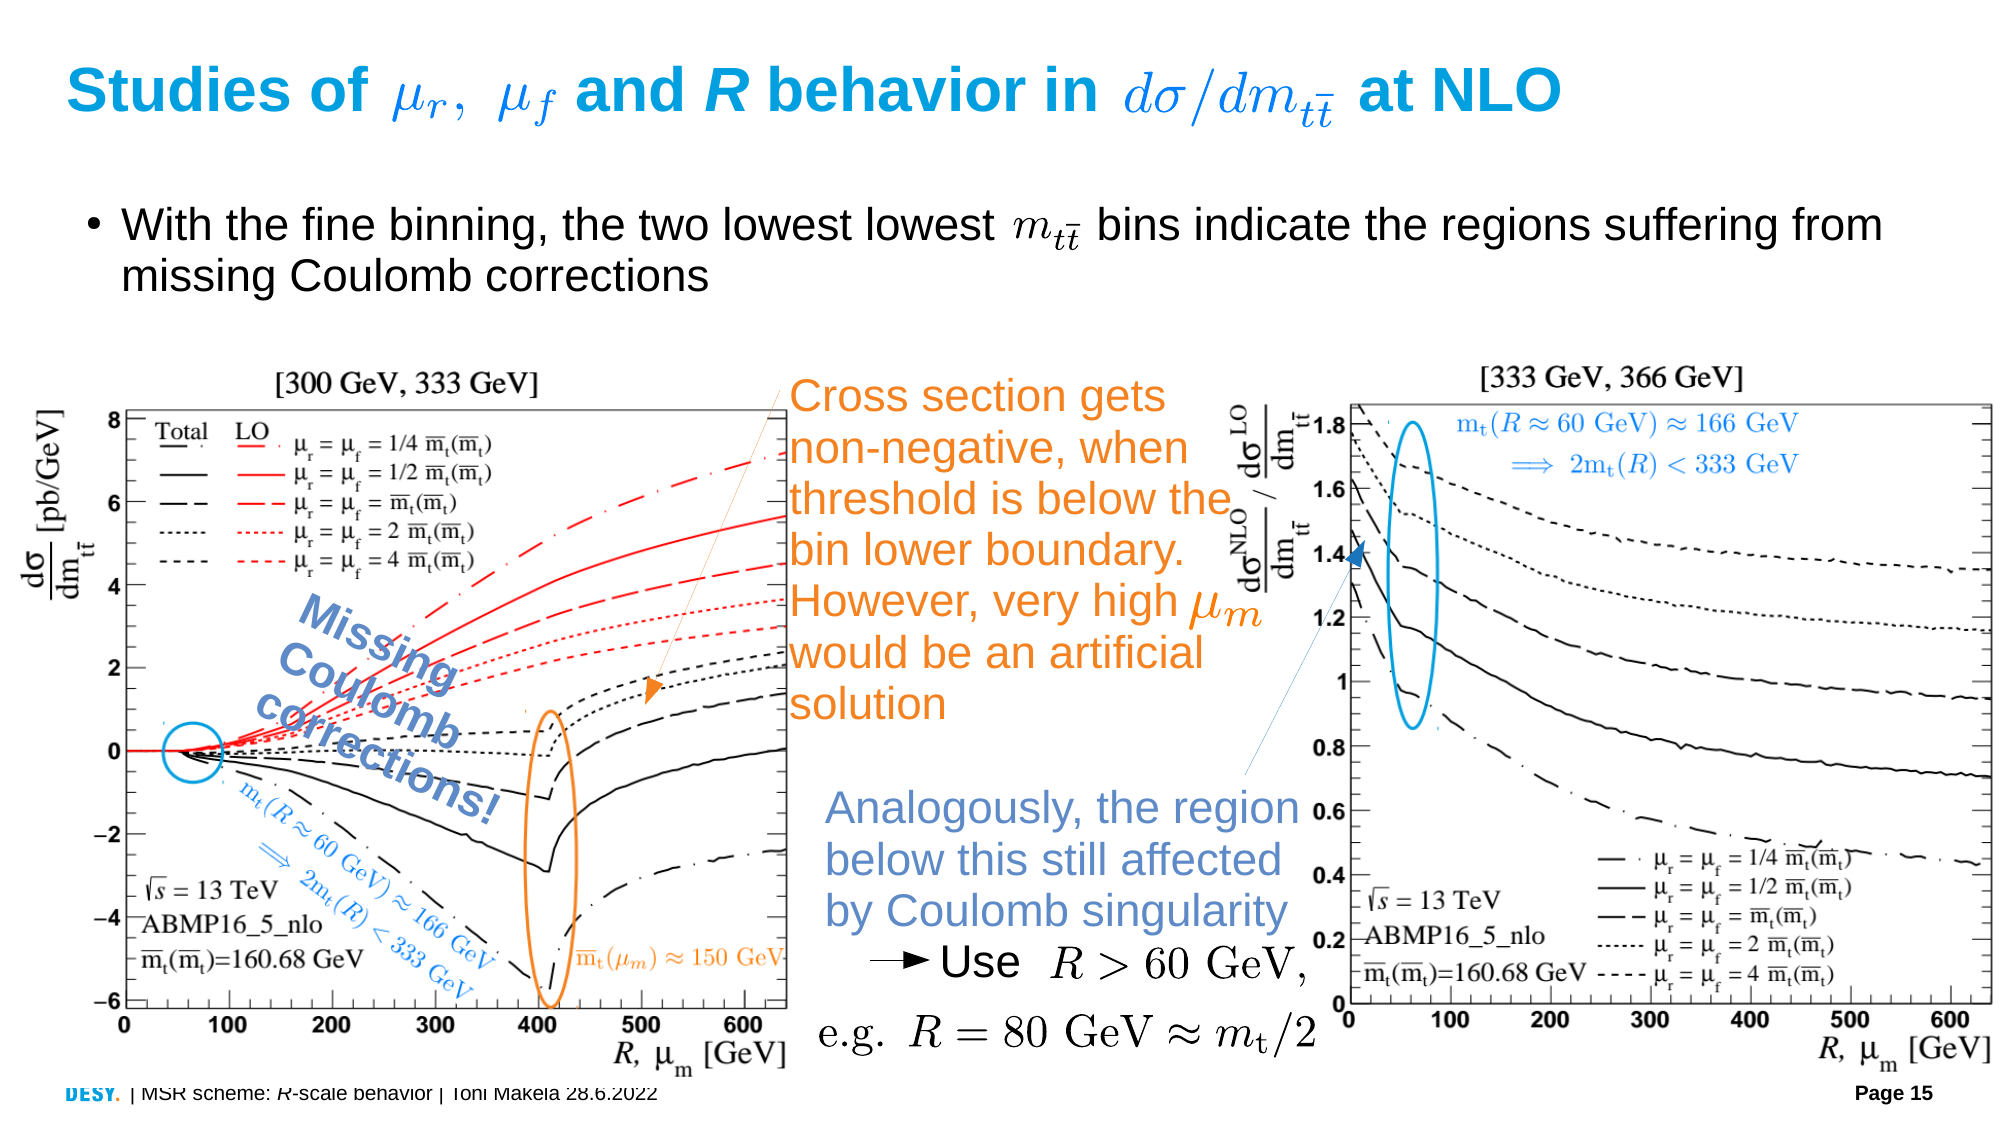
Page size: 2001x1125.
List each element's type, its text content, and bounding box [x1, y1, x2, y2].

picture [15, 358, 796, 1089]
picture [1220, 737, 1263, 775]
text_box [819, 995, 1315, 1058]
footer | MSR scheme: R-scale behavior | Toni Mäkelä 28.6.2022 [129, 1079, 1762, 1111]
text_box With the fine binning, the two lowest lowest bins indicate the regions suffering from missing Coulomb corrections [71, 191, 1936, 361]
text_box [1013, 217, 1081, 251]
title Studies of and R behavior in at NLO [66, 57, 1933, 132]
picture [1220, 353, 2000, 1084]
text_box Analogously, the region below this still affected by Coulomb singularity Use [810, 775, 1336, 995]
text_box [1189, 591, 1262, 631]
text_box [392, 83, 557, 127]
text_box Missing Coulomb corrections! [225, 570, 597, 876]
text_box [1125, 68, 1334, 128]
text_box Cross section gets non-negative, when threshold is below the bin lower boundary. However, very high would be an artificial solution [774, 363, 1300, 737]
